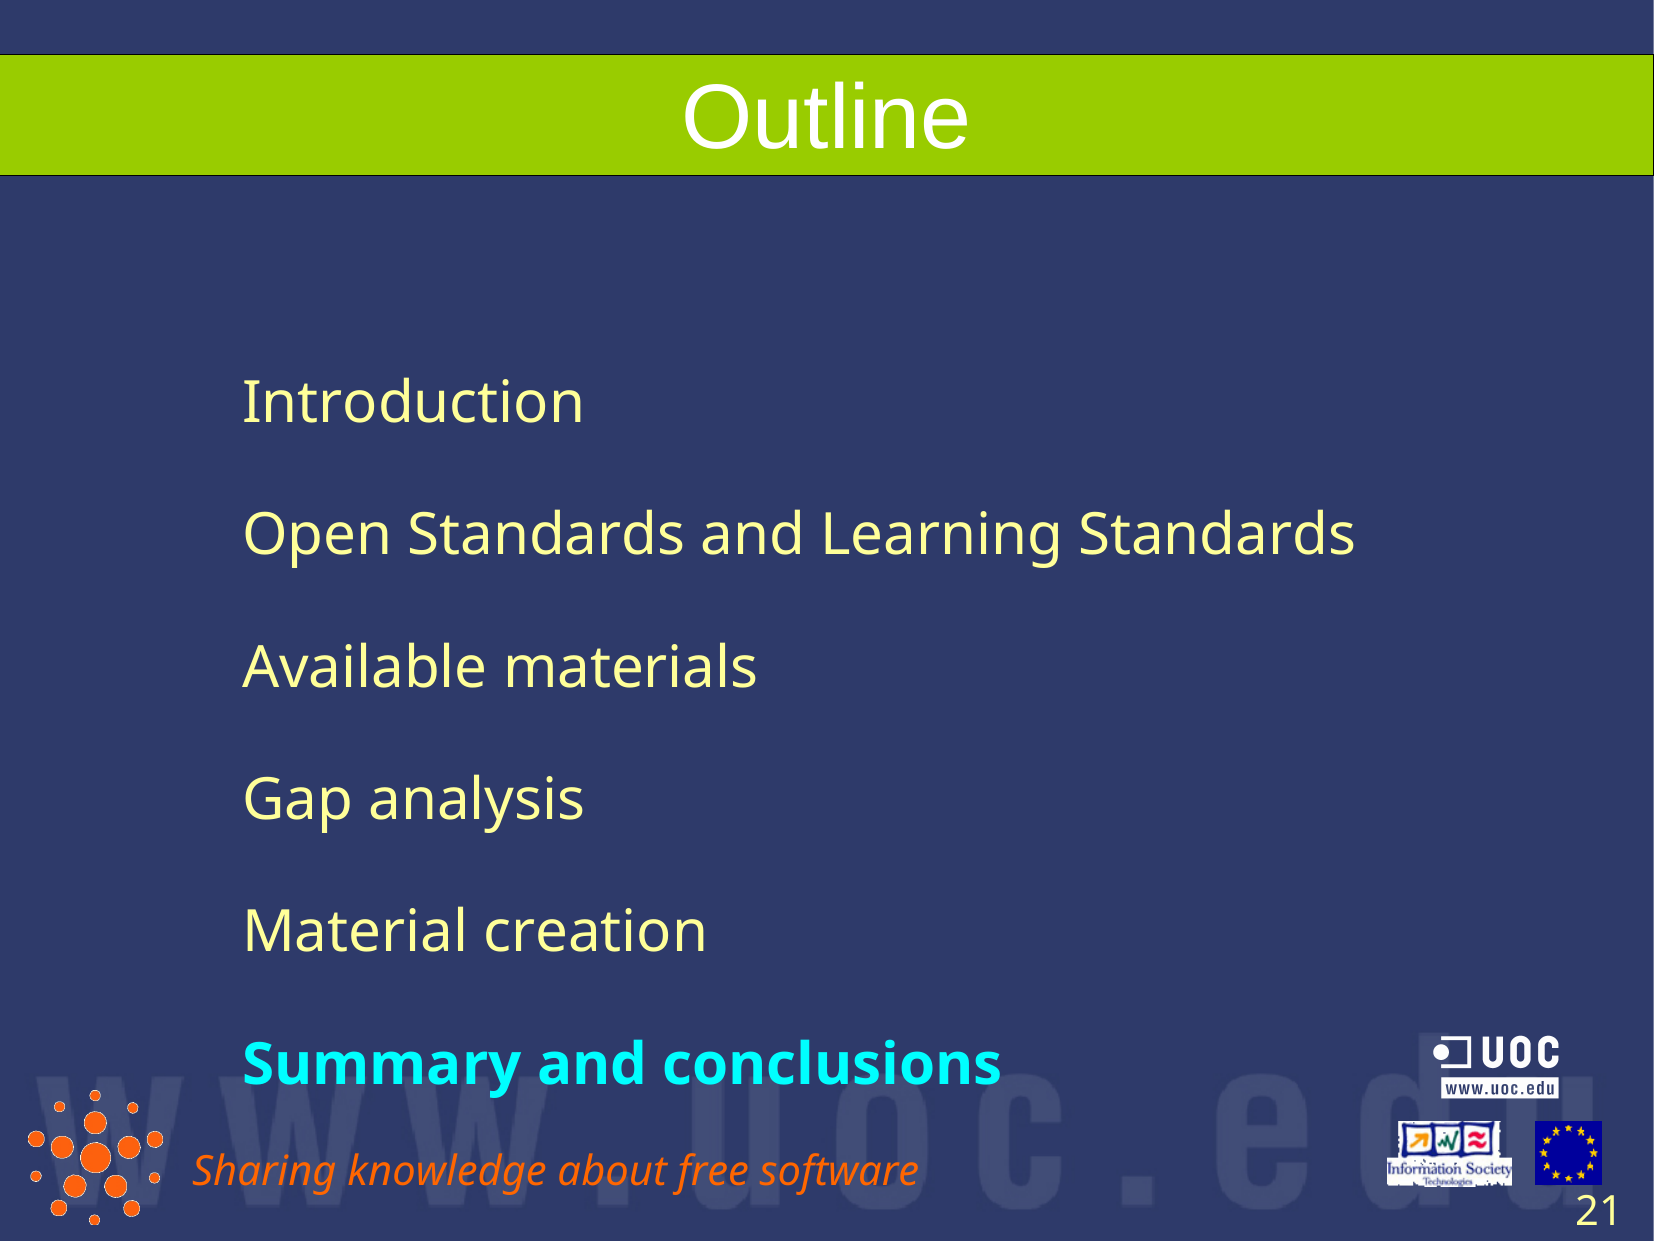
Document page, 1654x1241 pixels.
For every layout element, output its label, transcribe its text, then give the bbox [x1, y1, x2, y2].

picture [0, 0, 1654, 54]
picture [0, 176, 1654, 1241]
text_box Introduction Open Standards and Learning Standards Available materials Gap analysis Material creation Summary and conclusions [206, 204, 1514, 1014]
title Outline [82, 48, 1571, 185]
